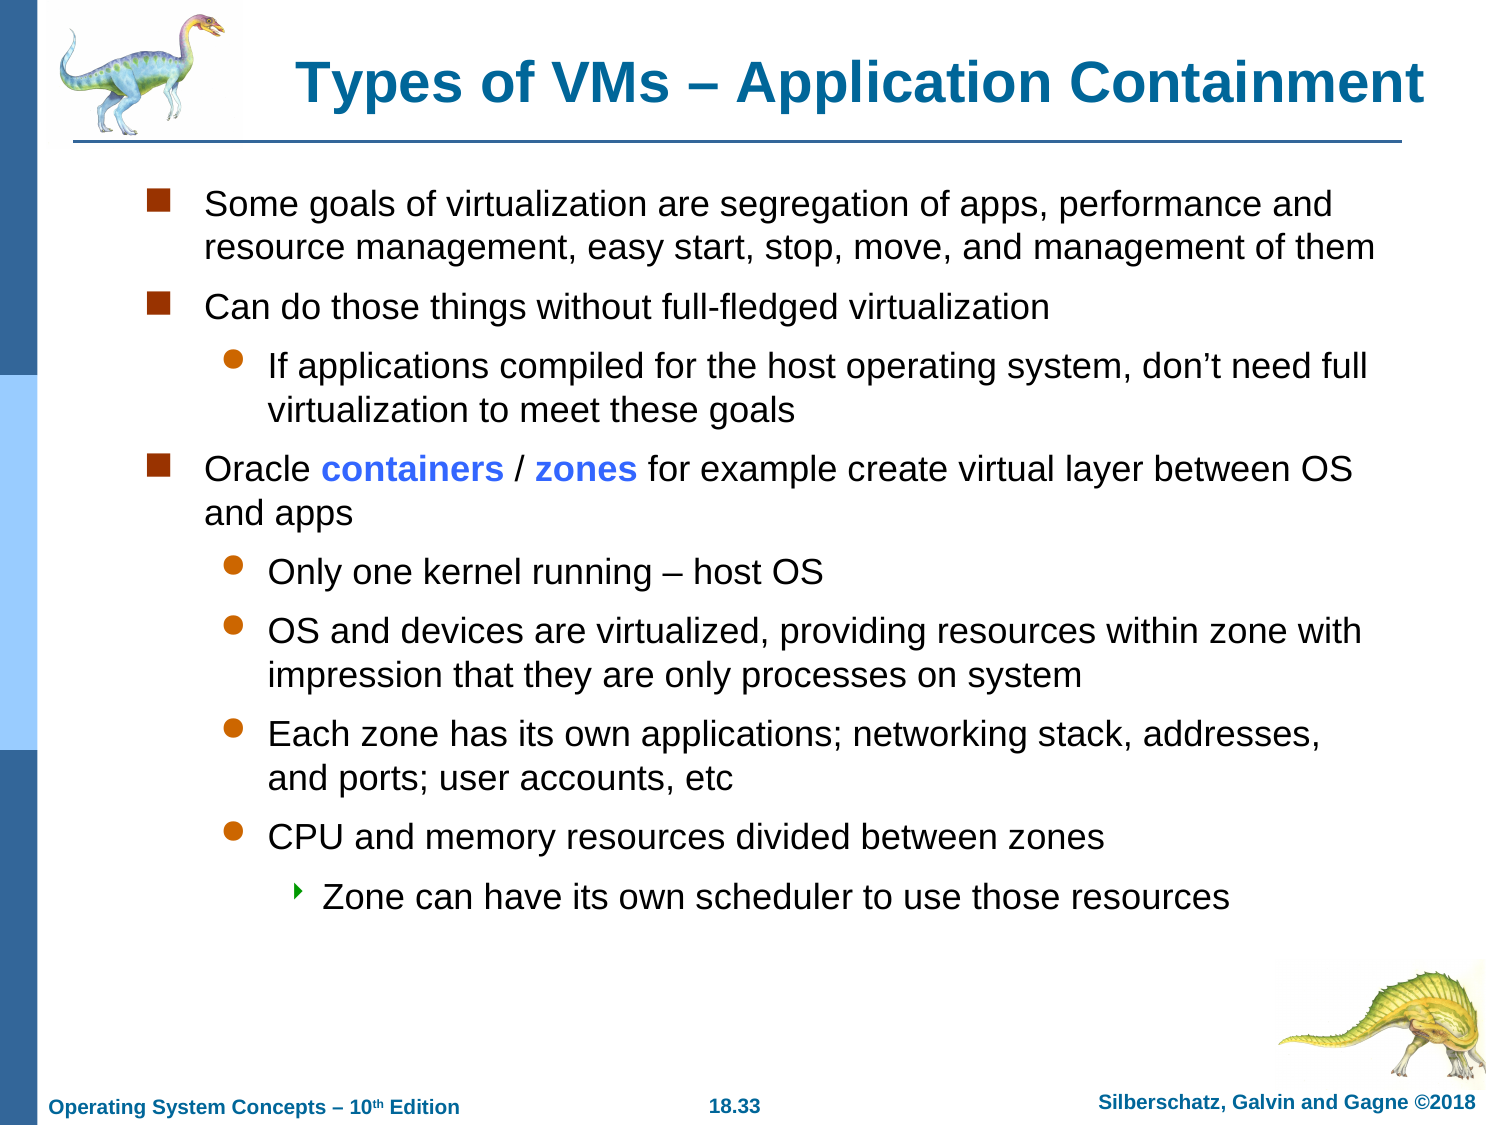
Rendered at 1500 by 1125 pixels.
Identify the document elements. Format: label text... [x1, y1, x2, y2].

title Types of VMs – Application Containment [216, 27, 1500, 122]
list Some goals of virtualization are segregation of apps, performance and resource management, easy start, stop, move, and management of them Can do those things without full-fledged virtualization If applications compiled for the host operating system, don’t need full virtualization to meet these goals Oracle containers / zones for example create virtual layer between OS and apps Only one kernel running – host OS OS and devices are virtualized, providing resources within zone with impression that they are only processes on system Each zone has its own applications; networking stack, addresses, and ports; user accounts, etc CPU and memory resources divided between zones Zone can have its own scheduler to use those resources [134, 172, 1397, 977]
picture [1275, 959, 1486, 1090]
picture [46, 0, 243, 149]
picture [1415, 1094, 1423, 1099]
